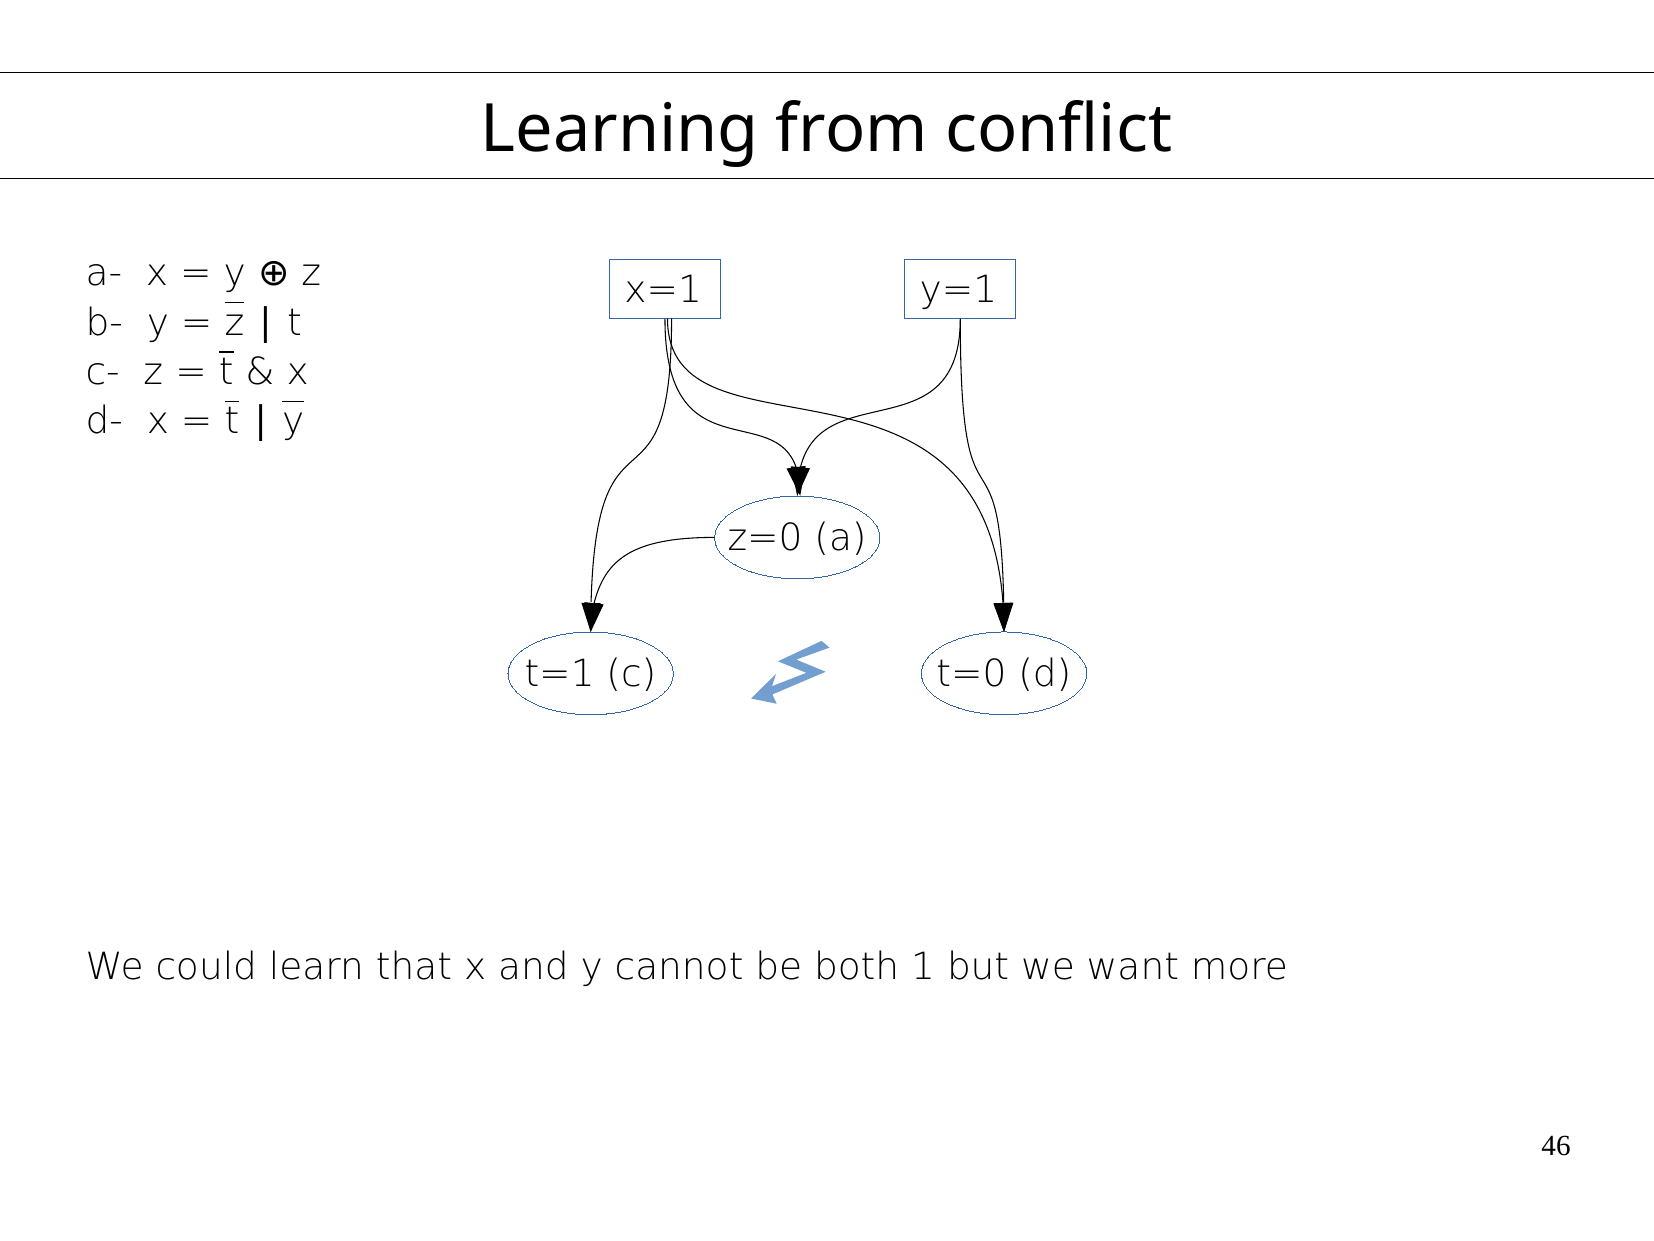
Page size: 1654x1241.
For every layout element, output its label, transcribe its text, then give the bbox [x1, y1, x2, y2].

text_box z=0 (a) [714, 496, 880, 579]
text_box [751, 640, 830, 704]
text_box t=1 (c) [507, 632, 674, 715]
text_box t=0 (d) [921, 631, 1087, 715]
text_box Learning from conflict [0, 72, 1654, 166]
text_box a- x = y ⊕ z b- y = z ∣ t c- z = t & x d- x = t ∣ y [70, 243, 414, 453]
text_box We could learn that x and y cannot be both 1 but we want more [70, 937, 1512, 1205]
text_box y=1 [904, 259, 1016, 319]
text_box x=1 [609, 259, 721, 319]
